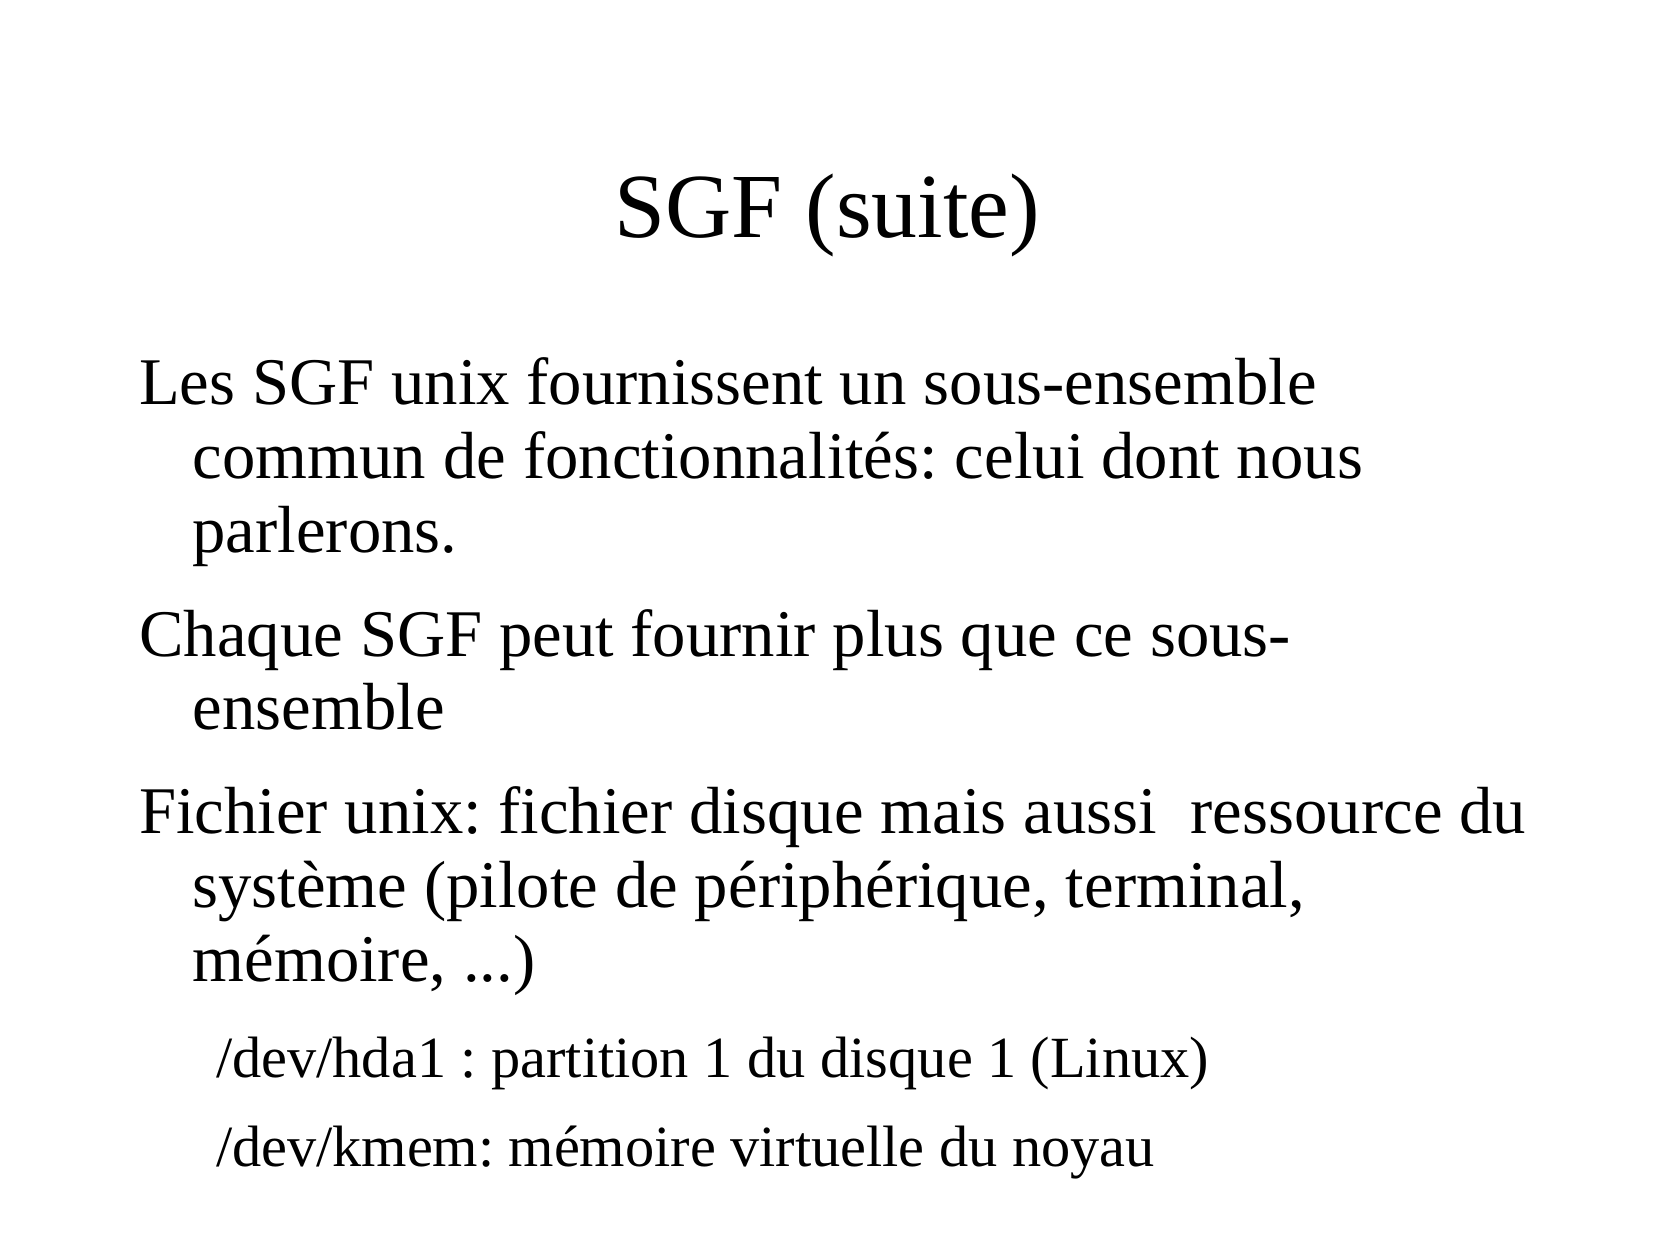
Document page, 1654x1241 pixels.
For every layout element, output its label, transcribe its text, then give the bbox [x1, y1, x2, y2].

list Les SGF unix fournissent un sous-ensemble commun de fonctionnalités: celui dont nous parlerons. Chaque SGF peut fournir plus que ce sous-ensemble Fichier unix: fichier disque mais aussi ressource du système (pilote de périphérique, terminal, mémoire, ...) /dev/hda1 : partition 1 du disque 1 (Linux) /dev/kmem: mémoire virtuelle du noyau [121, 344, 1534, 1181]
title SGF (suite) [121, 102, 1534, 311]
